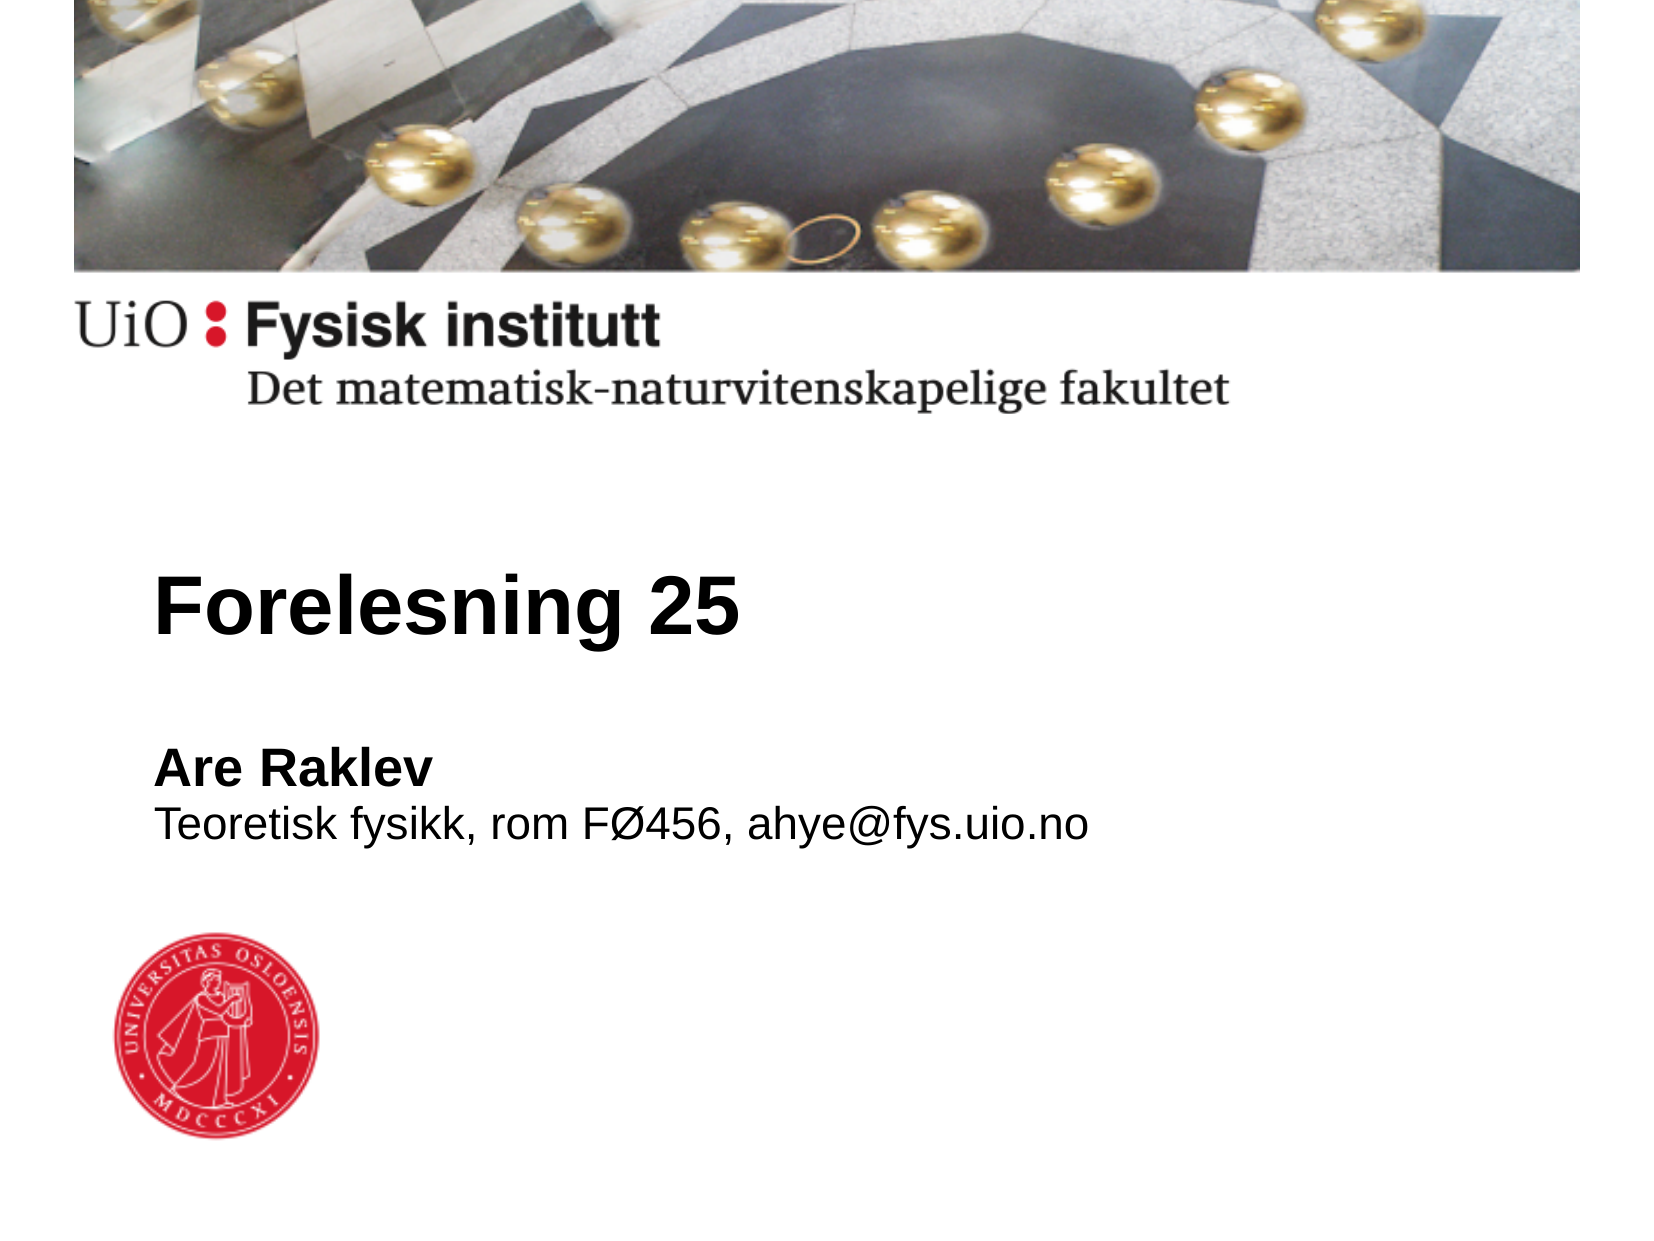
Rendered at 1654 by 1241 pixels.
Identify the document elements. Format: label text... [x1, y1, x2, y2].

picture [109, 927, 326, 1147]
title Are Raklev Teoretisk fysikk, rom FØ456, ahye@fys.uio.no [153, 725, 1500, 862]
subtitle Forelesning 25 [153, 545, 1418, 666]
picture [72, 292, 1238, 420]
picture [74, 0, 1580, 280]
